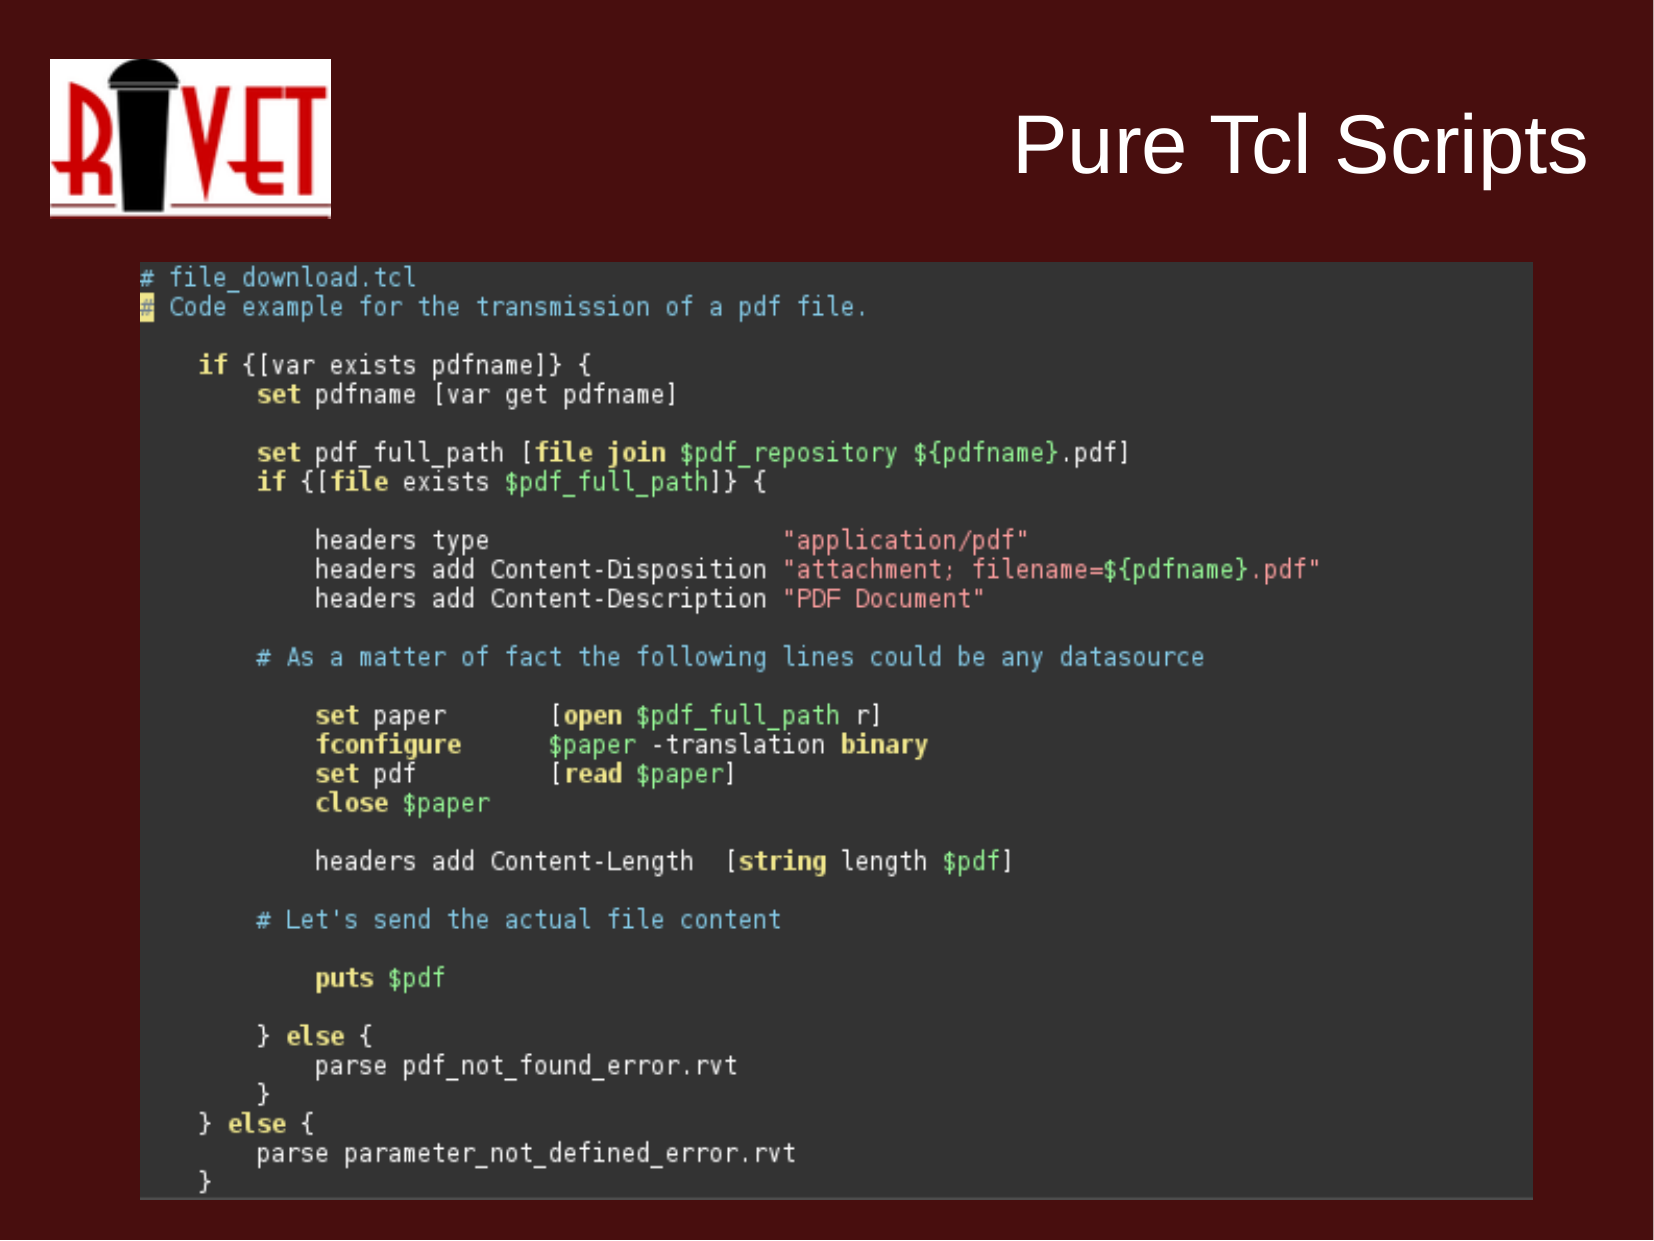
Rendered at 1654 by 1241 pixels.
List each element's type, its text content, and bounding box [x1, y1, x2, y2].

picture [140, 262, 1533, 1201]
title Pure Tcl Scripts [360, 49, 1591, 241]
picture [50, 59, 331, 219]
